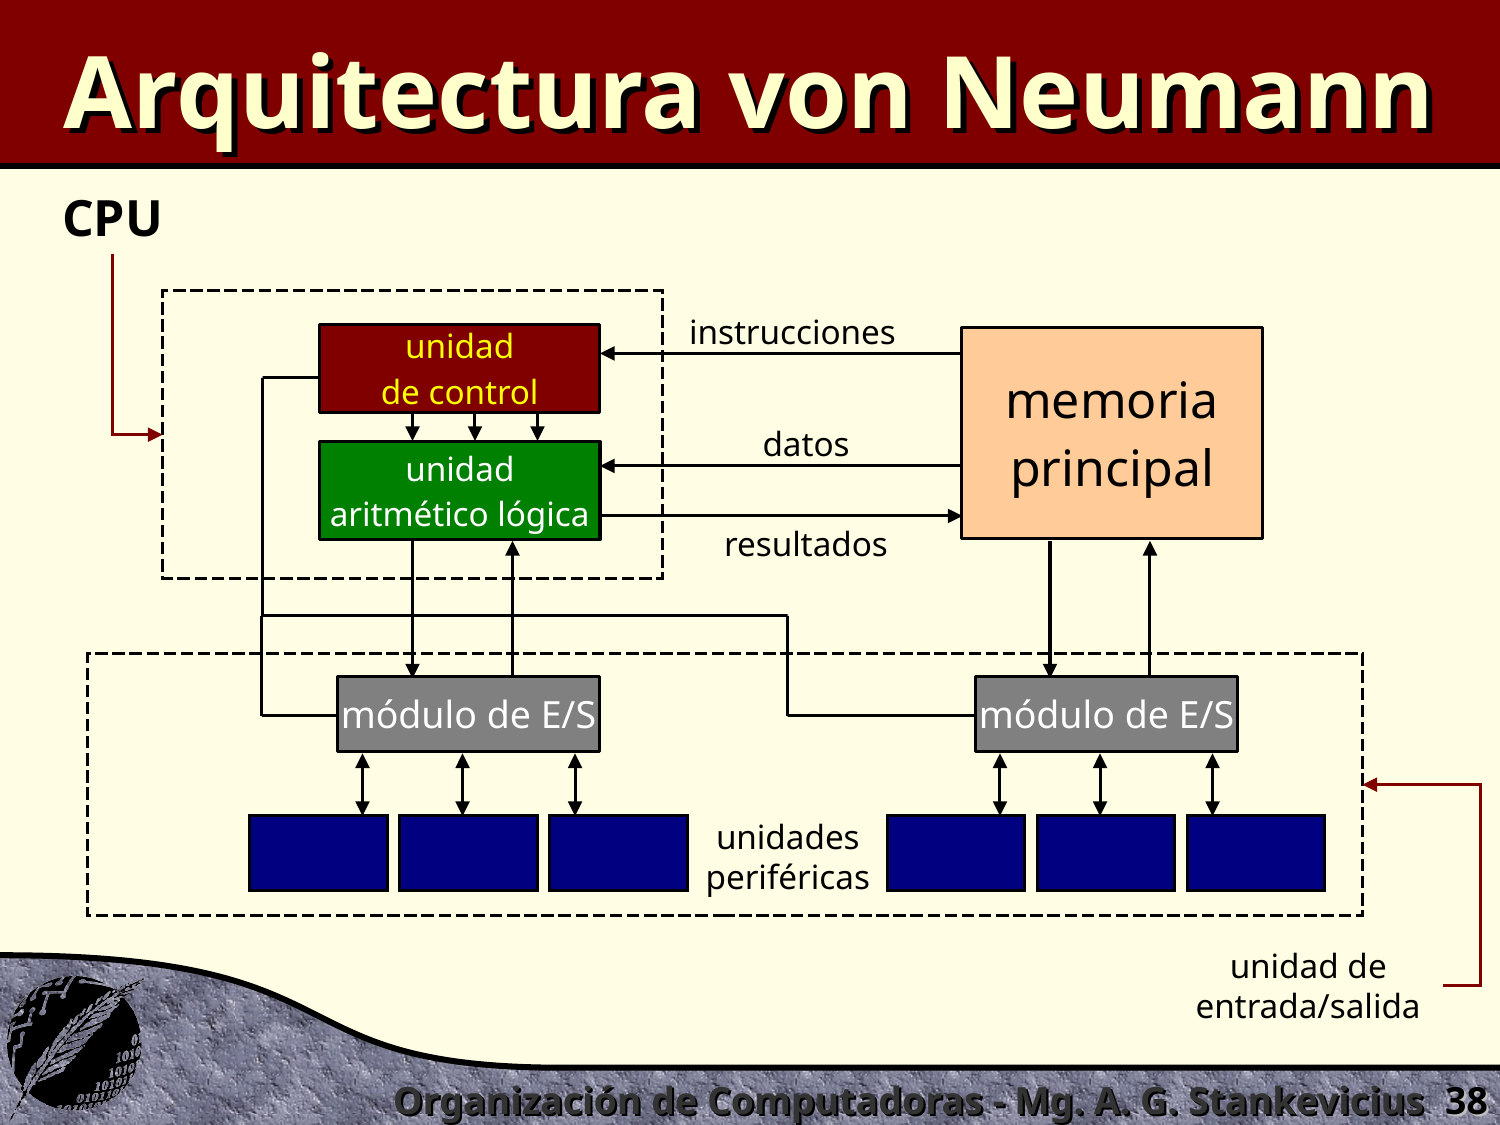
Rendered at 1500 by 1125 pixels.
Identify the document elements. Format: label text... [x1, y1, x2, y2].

text_box módulo de E/S [337, 676, 600, 752]
text_box [549, 815, 681, 891]
text_box [1187, 815, 1325, 891]
title Arquitectura von Neumann [15, 5, 1485, 160]
text_box unidades periféricas [681, 808, 895, 904]
text_box CPU [12, 178, 213, 254]
text_box resultados [674, 515, 938, 572]
text_box [249, 815, 388, 891]
text_box unidad de entrada/salida [1173, 937, 1444, 1033]
text_box [895, 815, 1025, 891]
text_box instrucciones [662, 303, 923, 359]
text_box módulo de E/S [975, 676, 1238, 752]
picture [448, 1100, 455, 1110]
text_box [399, 815, 538, 891]
picture [1058, 1100, 1065, 1110]
text_box datos [674, 415, 938, 472]
picture [802, 1100, 806, 1110]
text_box unidad aritmético lógica [319, 441, 601, 540]
text_box unidad de control [319, 324, 600, 413]
picture [0, 959, 1500, 1125]
text_box memoria principal [961, 327, 1263, 539]
text_box [1037, 815, 1175, 891]
